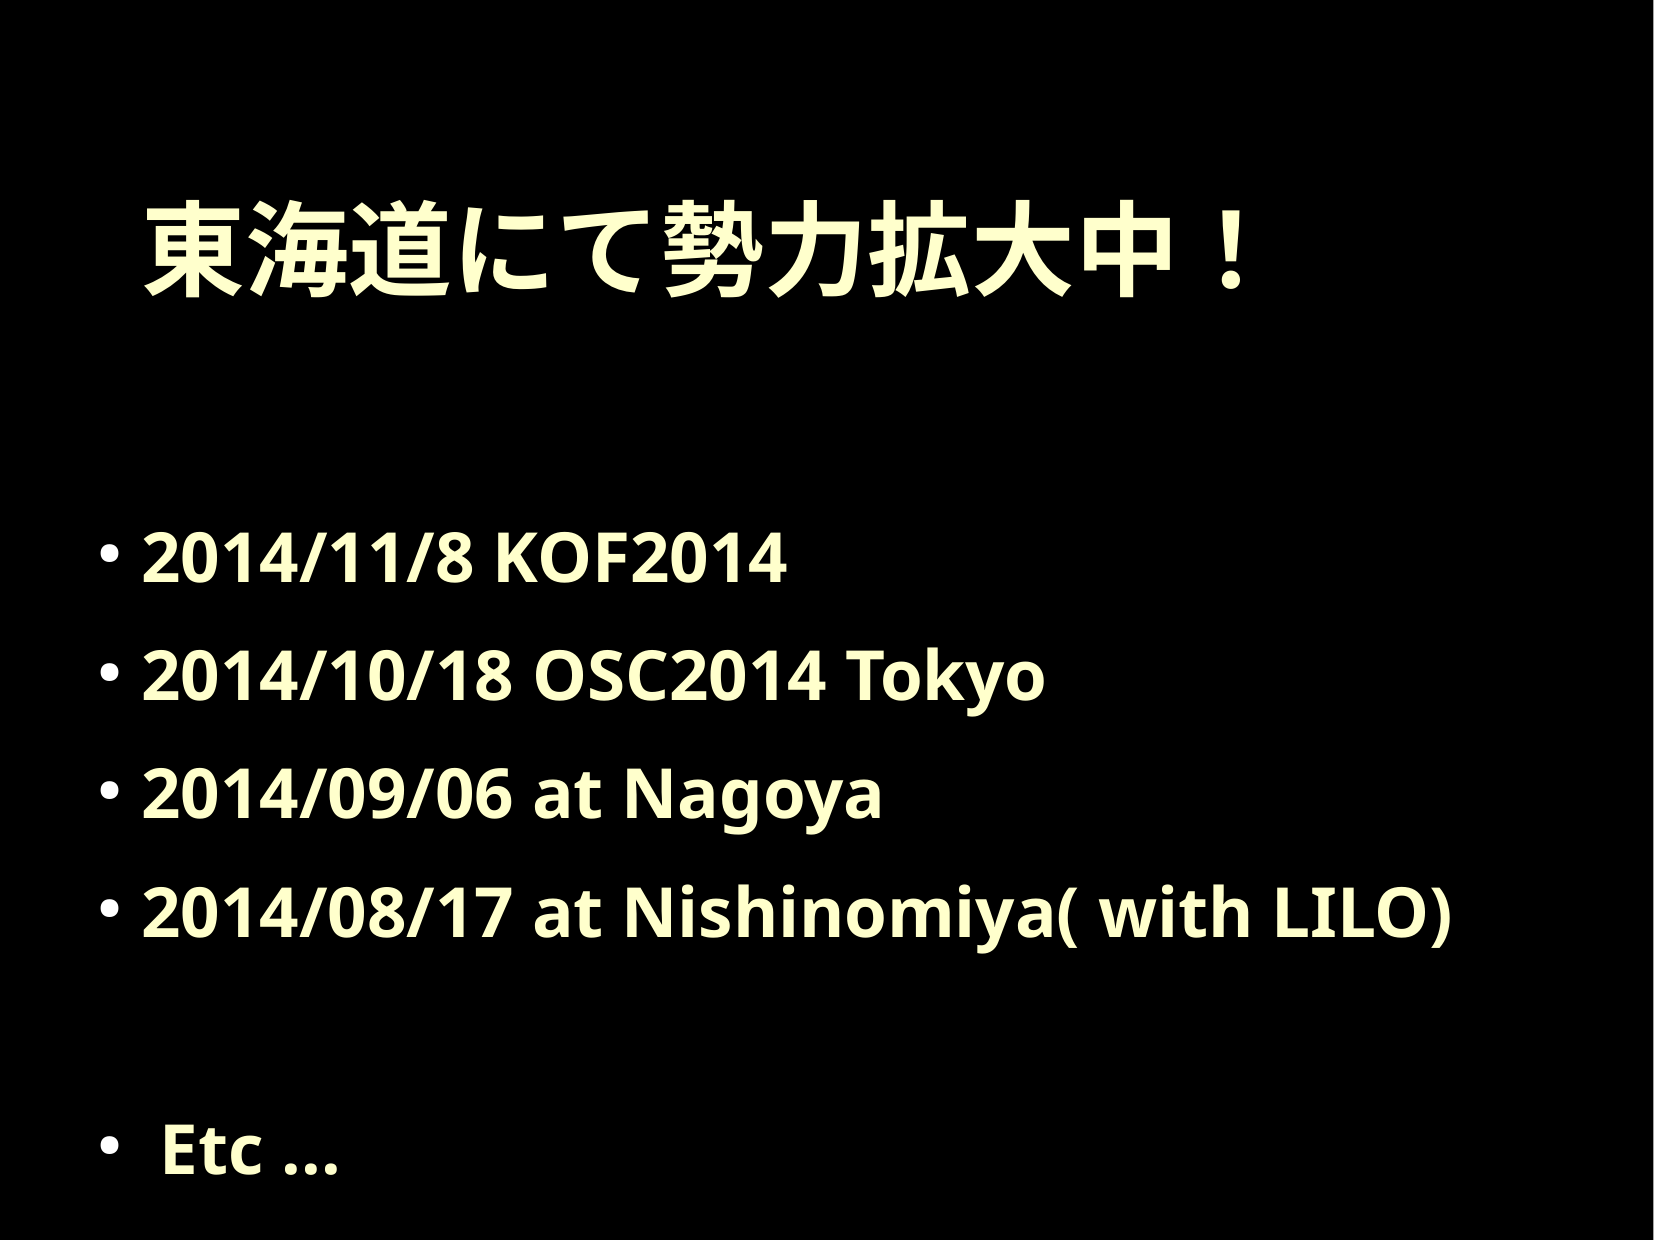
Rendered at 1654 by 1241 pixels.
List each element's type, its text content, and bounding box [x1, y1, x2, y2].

list 東海道にて勢力拡大中！ 2014/11/8 KOF2014 2014/10/18 OSC2014 Tokyo 2014/09/06 at Nagoya 2014/08/17 at Nishinomiya( with LILO) Etc ... [82, 49, 1538, 1205]
